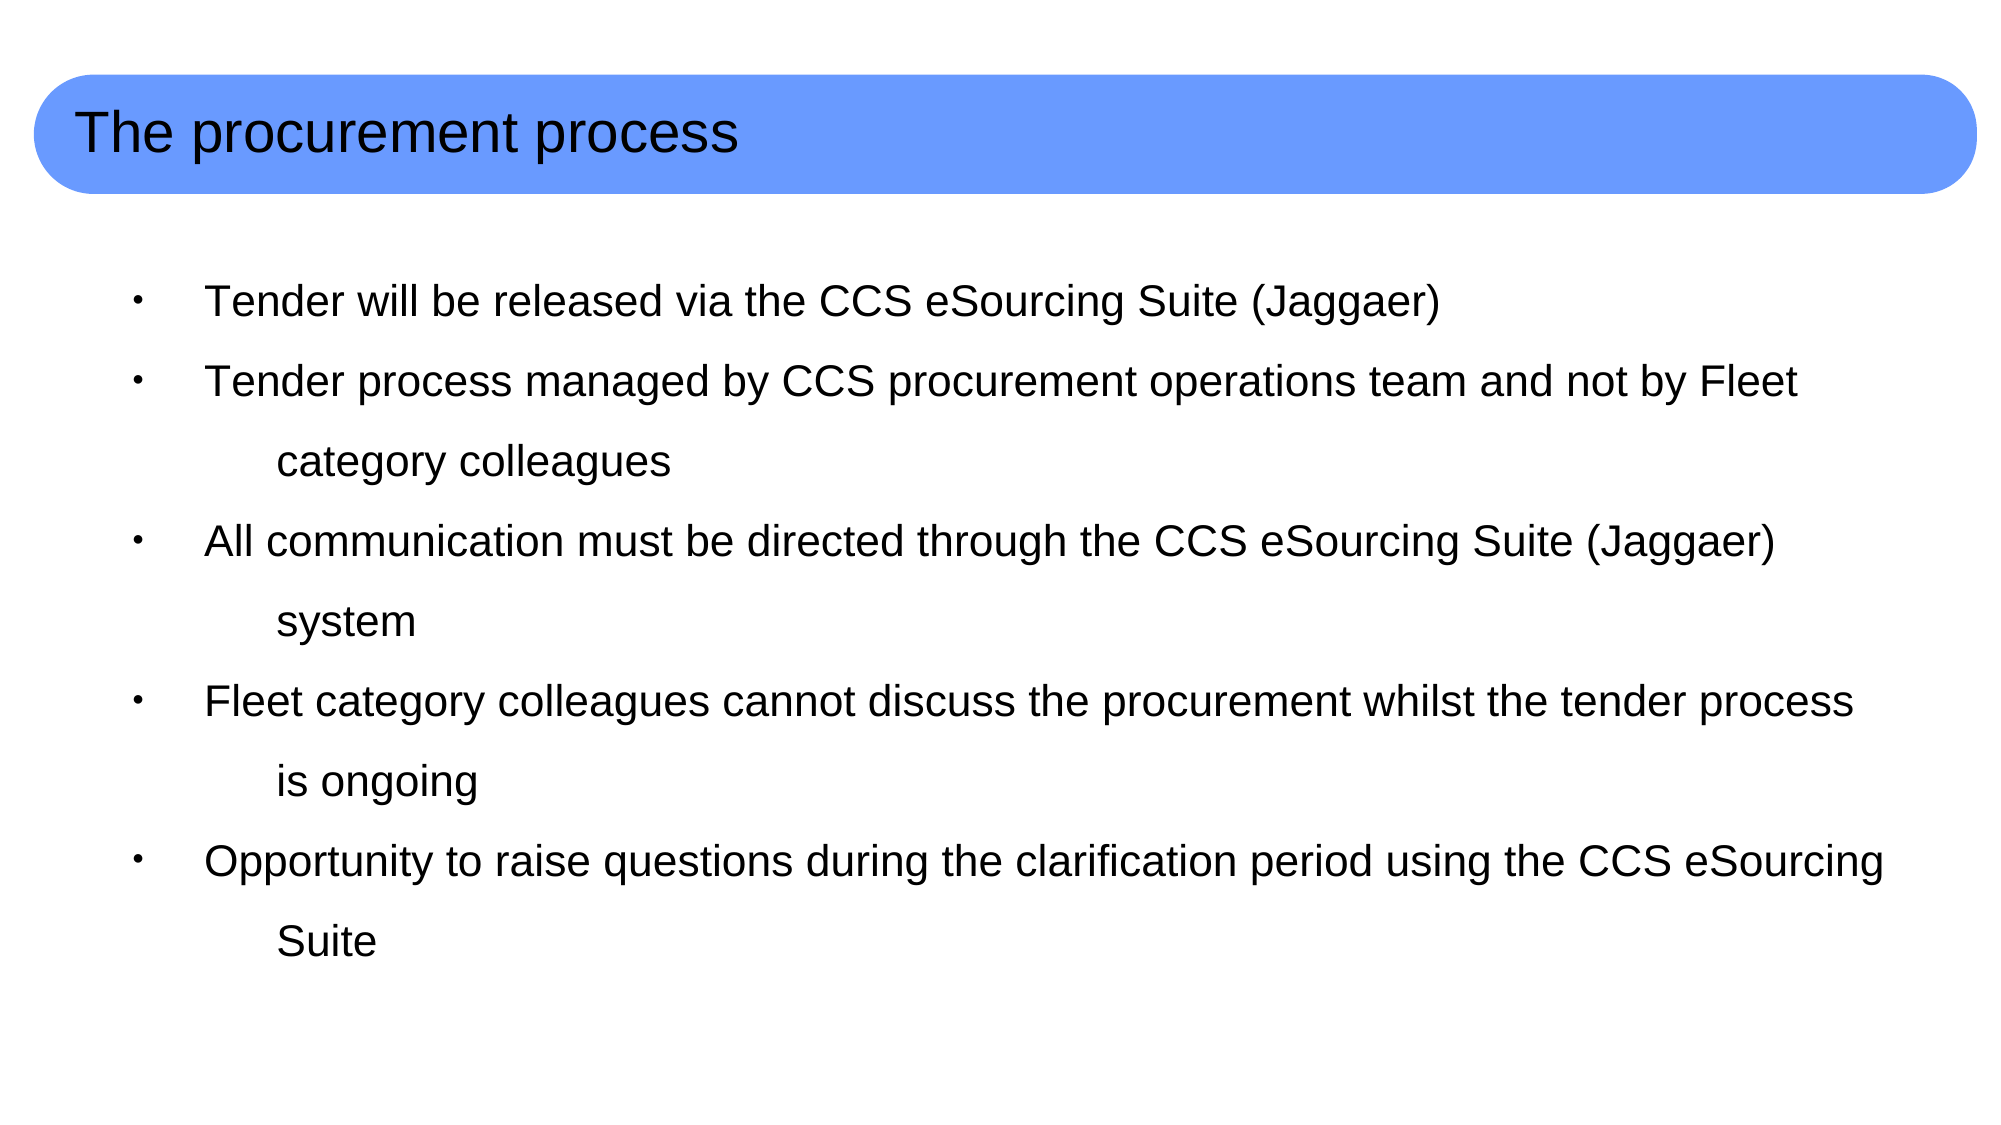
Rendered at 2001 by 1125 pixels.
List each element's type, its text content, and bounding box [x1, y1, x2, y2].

title Tender will be released via the CCS eSourcing Suite (Jaggaer) Tender process managed by CCS procurement operations team and not by Fleet category colleagues All communication must be directed through the CCS eSourcing Suite (Jaggaer) system Fleet category colleagues cannot discuss the procurement whilst the tender process is ongoing Opportunity to raise questions during the clarification period using the CCS eSourcing Suite [76, 245, 1888, 1003]
title The procurement process [74, 94, 1647, 182]
